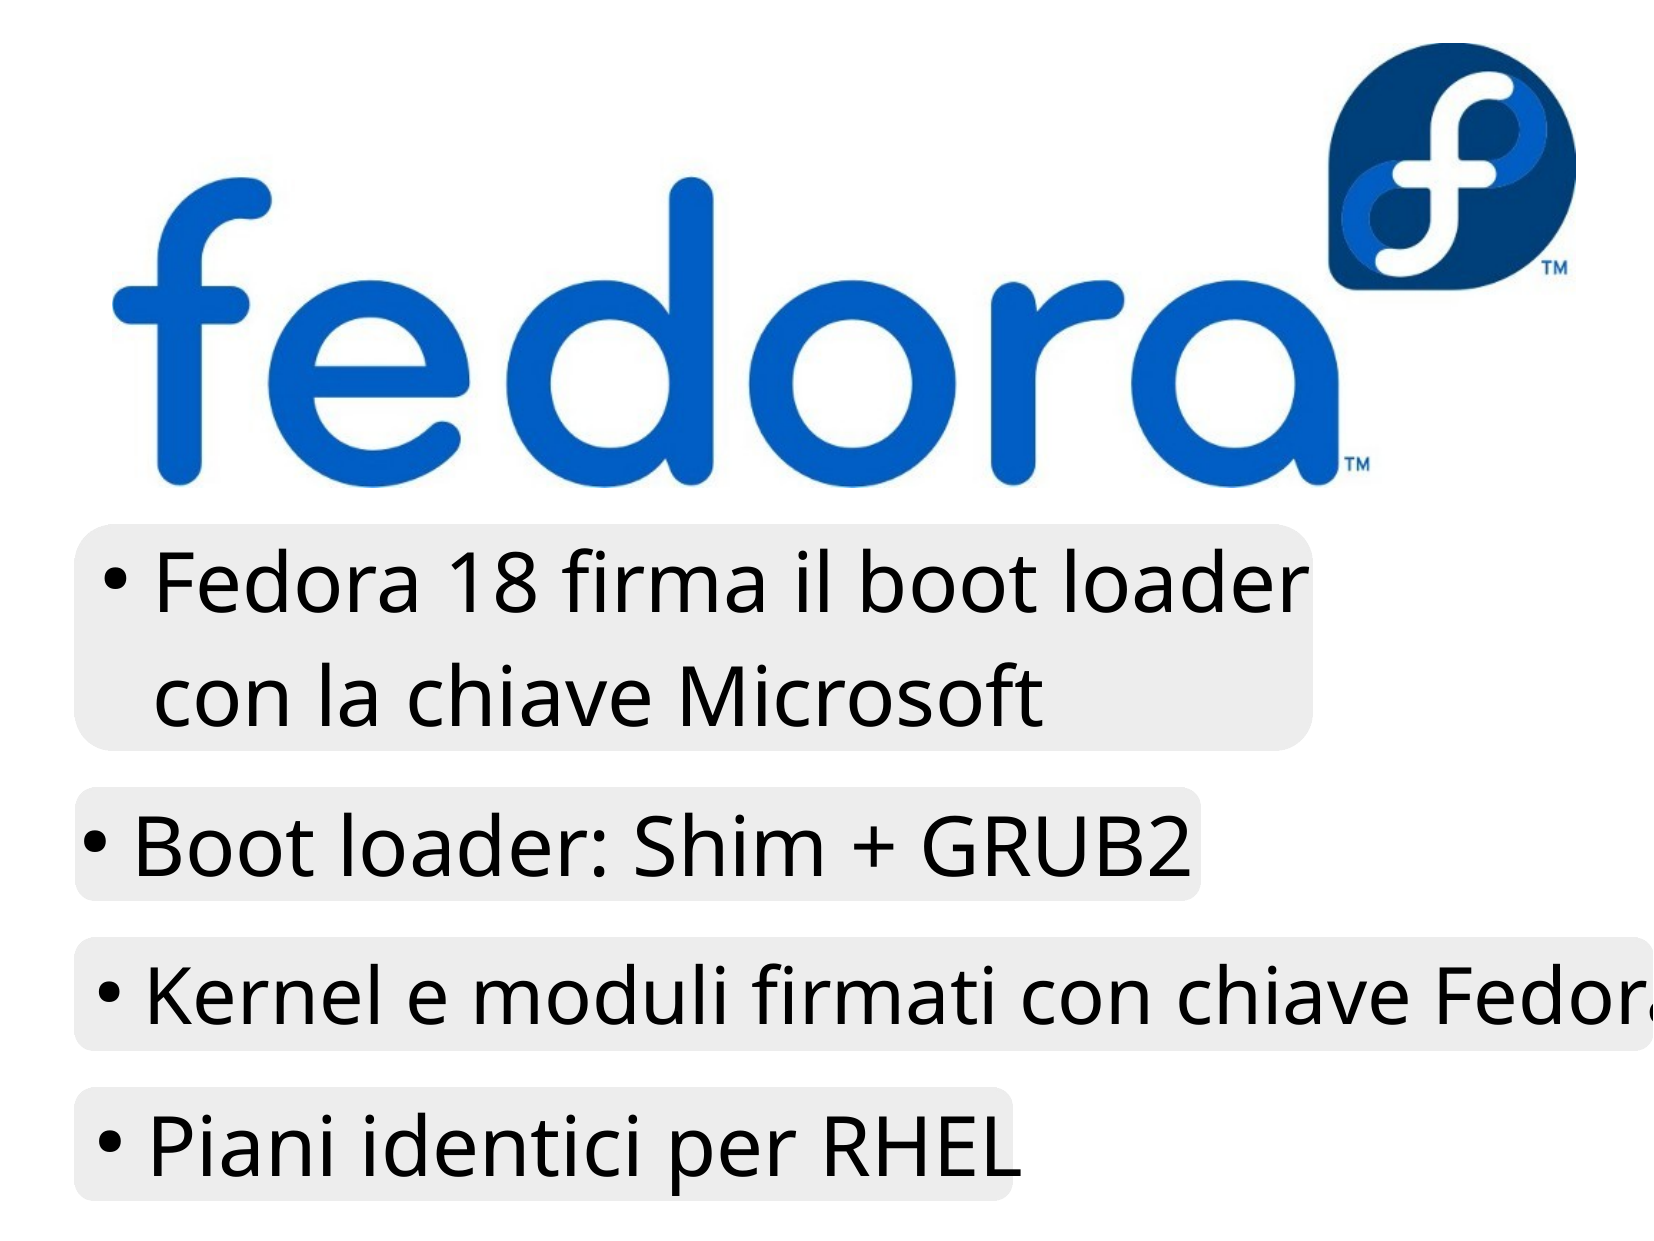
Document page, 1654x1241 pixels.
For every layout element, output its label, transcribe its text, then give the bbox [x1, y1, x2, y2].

text_box Kernel e moduli firmati con chiave Fedora [89, 937, 1642, 943]
picture [112, 43, 1576, 488]
text_box Piani identici per RHEL [89, 1087, 997, 1092]
text_box Boot loader: Shim + GRUB2 [90, 787, 1186, 793]
text_box Fedora 18 firma il boot loader con la chiave Microsoft [93, 524, 1293, 533]
